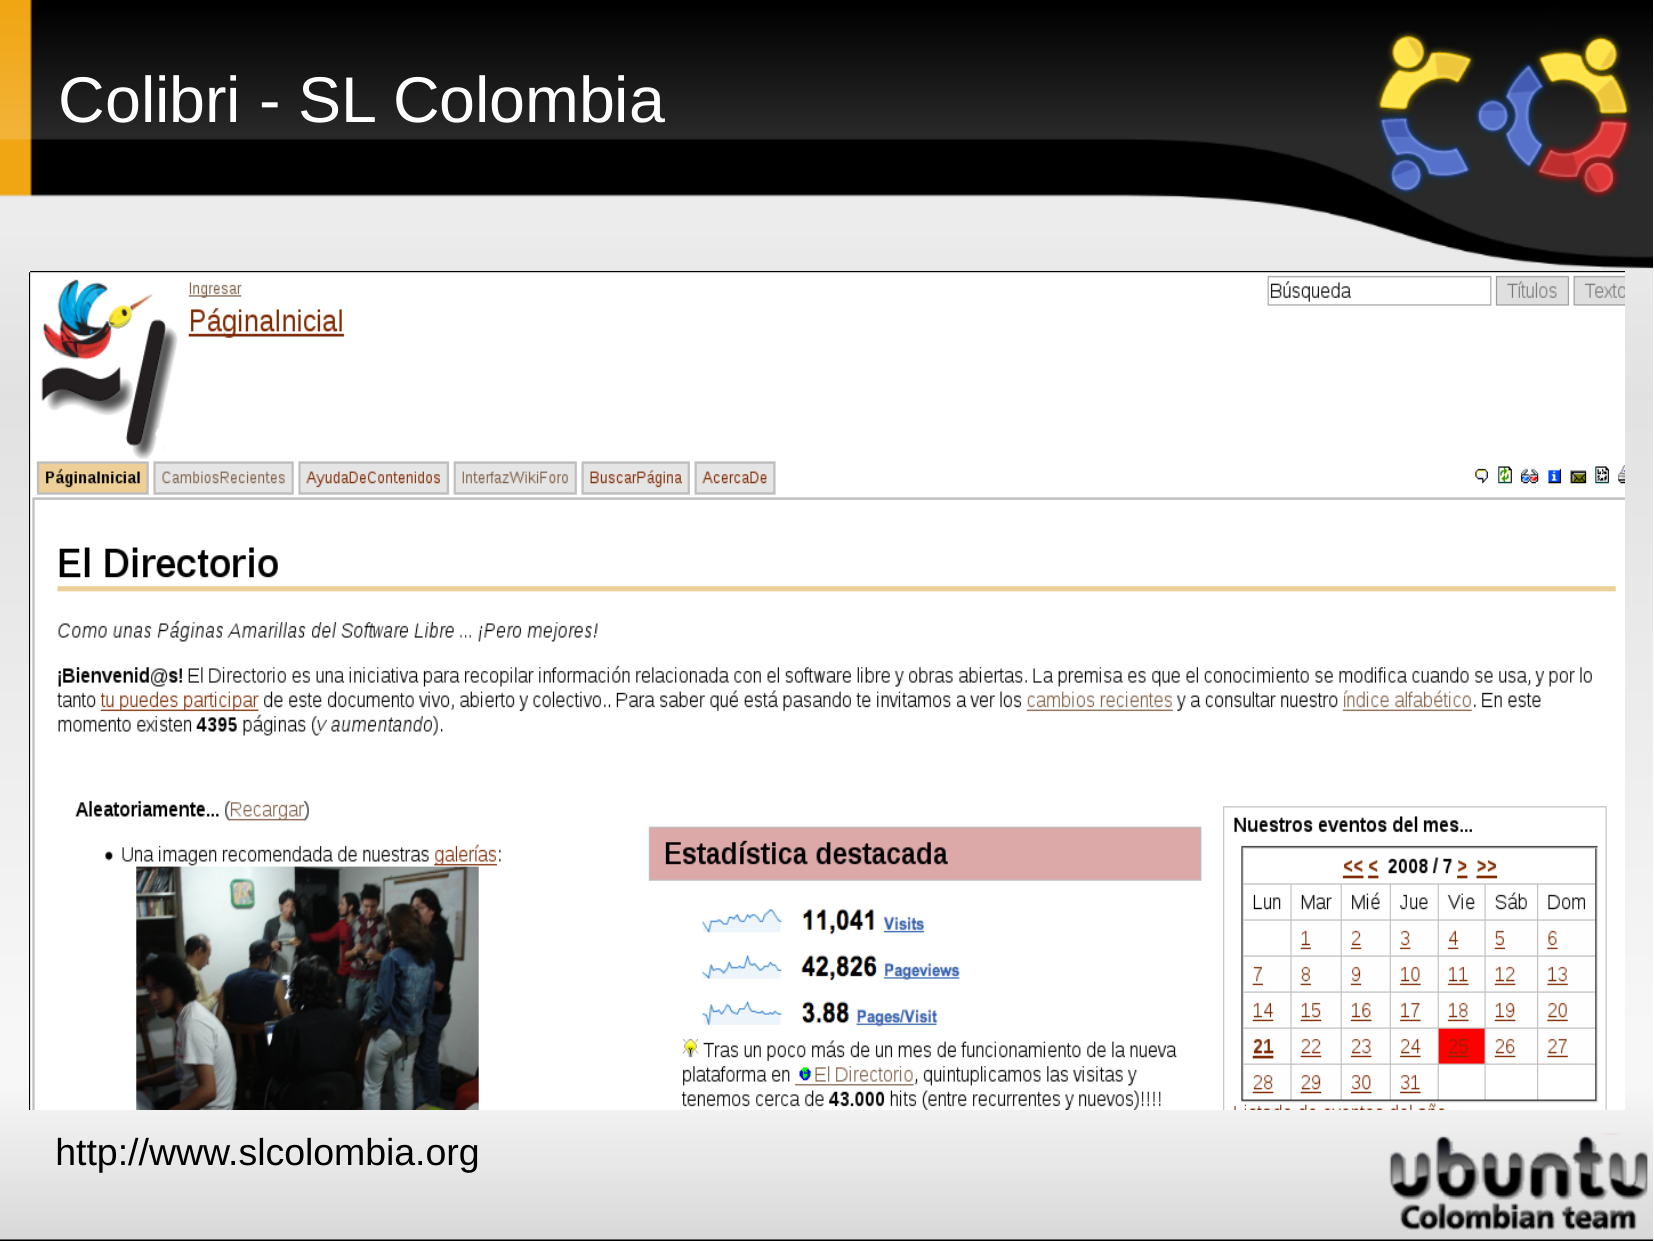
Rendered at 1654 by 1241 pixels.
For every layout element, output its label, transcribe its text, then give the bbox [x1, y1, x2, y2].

title Colibri - SL Colombia [59, 48, 1376, 153]
text_box http://www.slcolombia.org [40, 1124, 857, 1182]
picture [0, 0, 1653, 1241]
